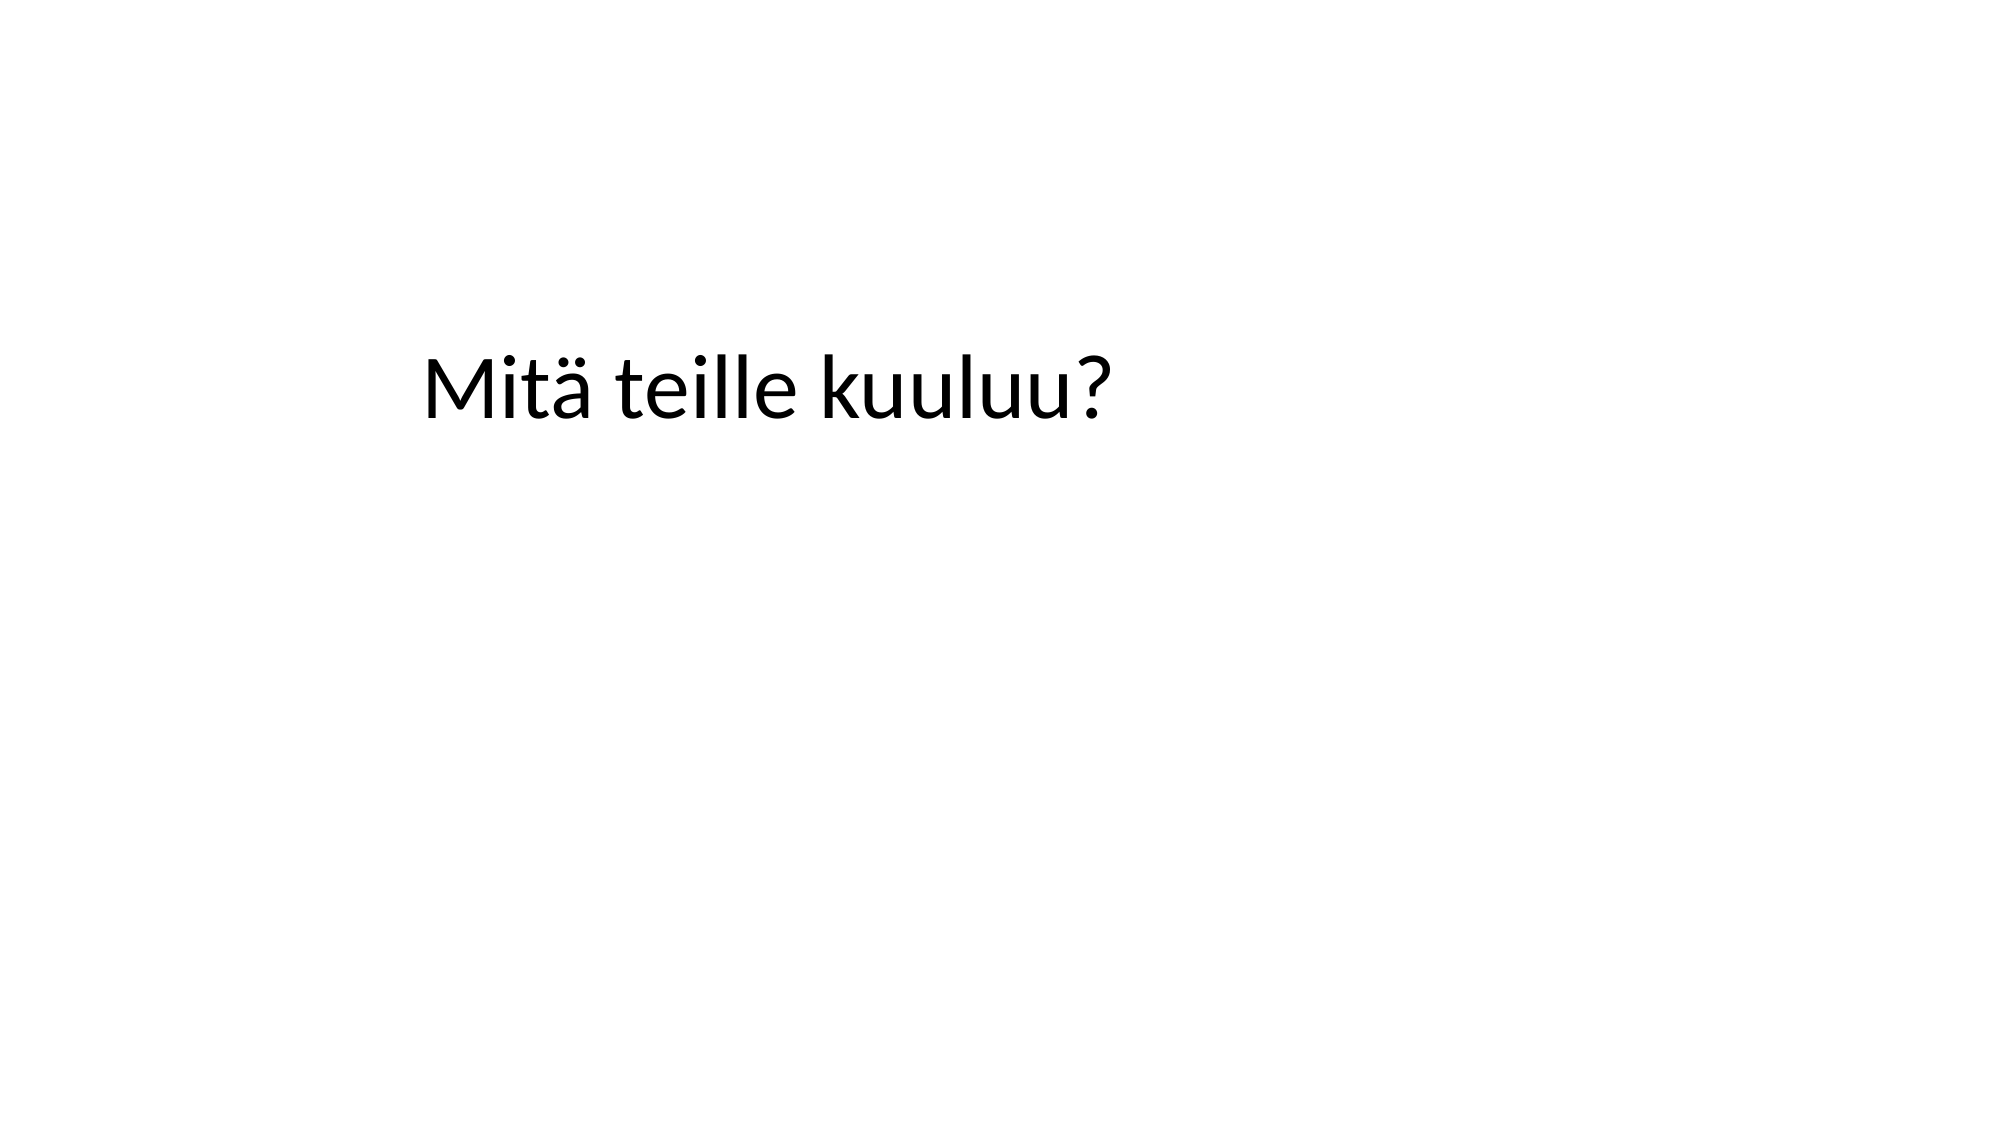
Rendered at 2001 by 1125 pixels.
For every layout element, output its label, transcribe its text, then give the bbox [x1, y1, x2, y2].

text_box Mitä teille kuuluu? [406, 319, 1150, 446]
